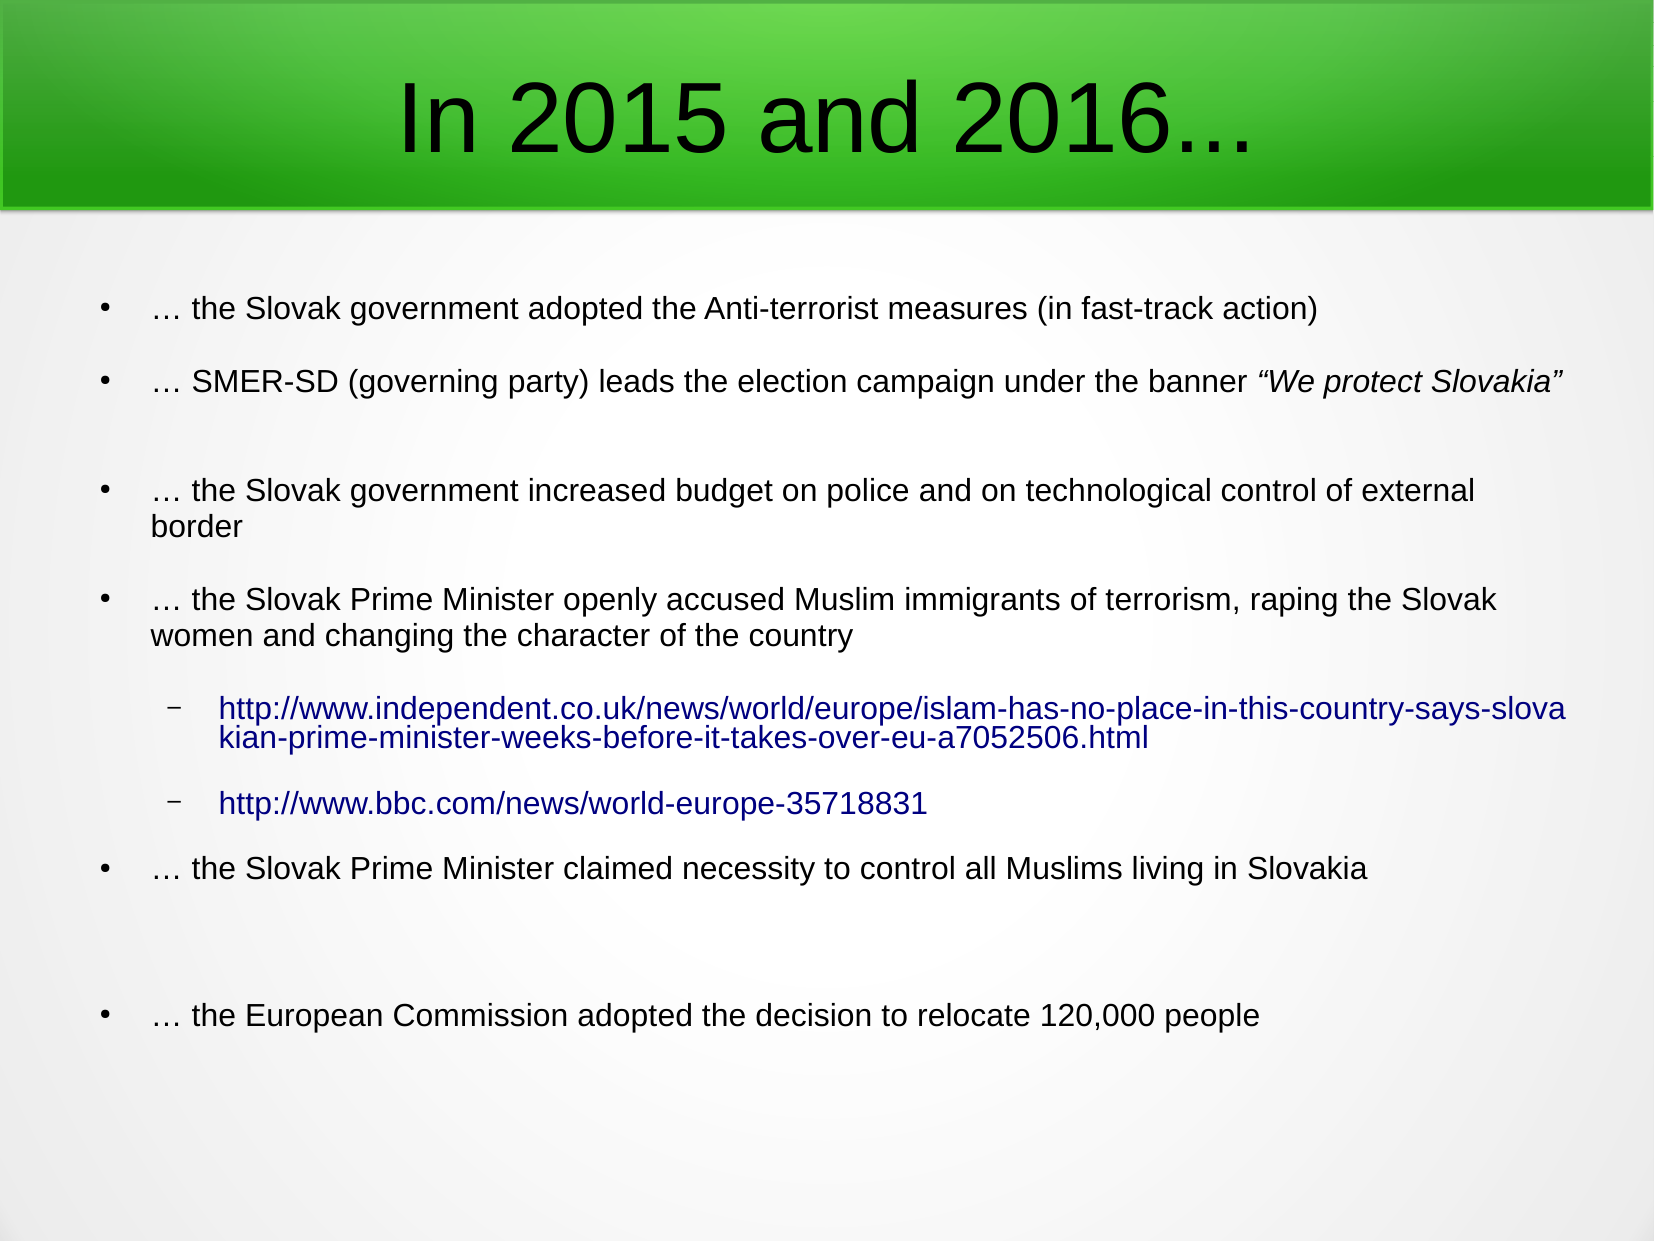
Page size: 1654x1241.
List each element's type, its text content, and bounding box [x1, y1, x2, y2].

title In 2015 and 2016... [82, 47, 1571, 189]
list … the Slovak government adopted the Anti-terrorist measures (in fast-track action) … SMER-SD (governing party) leads the election campaign under the banner “We protect Slovakia” … the Slovak government increased budget on police and on technological control of external border … the Slovak Prime Minister openly accused Muslim immigrants of terrorism, raping the Slovak women and changing the character of the country http://www.independent.co.uk/news/world/europe/islam-has-no-place-in-this-country-says-slovakian-prime-minister-weeks-before-it-takes-over-eu-a7052506.html http://www.bbc.com/news/world-europe-35718831 … the Slovak Prime Minister claimed necessity to control all Muslims living in Slovakia … the European Commission adopted the decision to relocate 120,000 people [82, 290, 1571, 1010]
